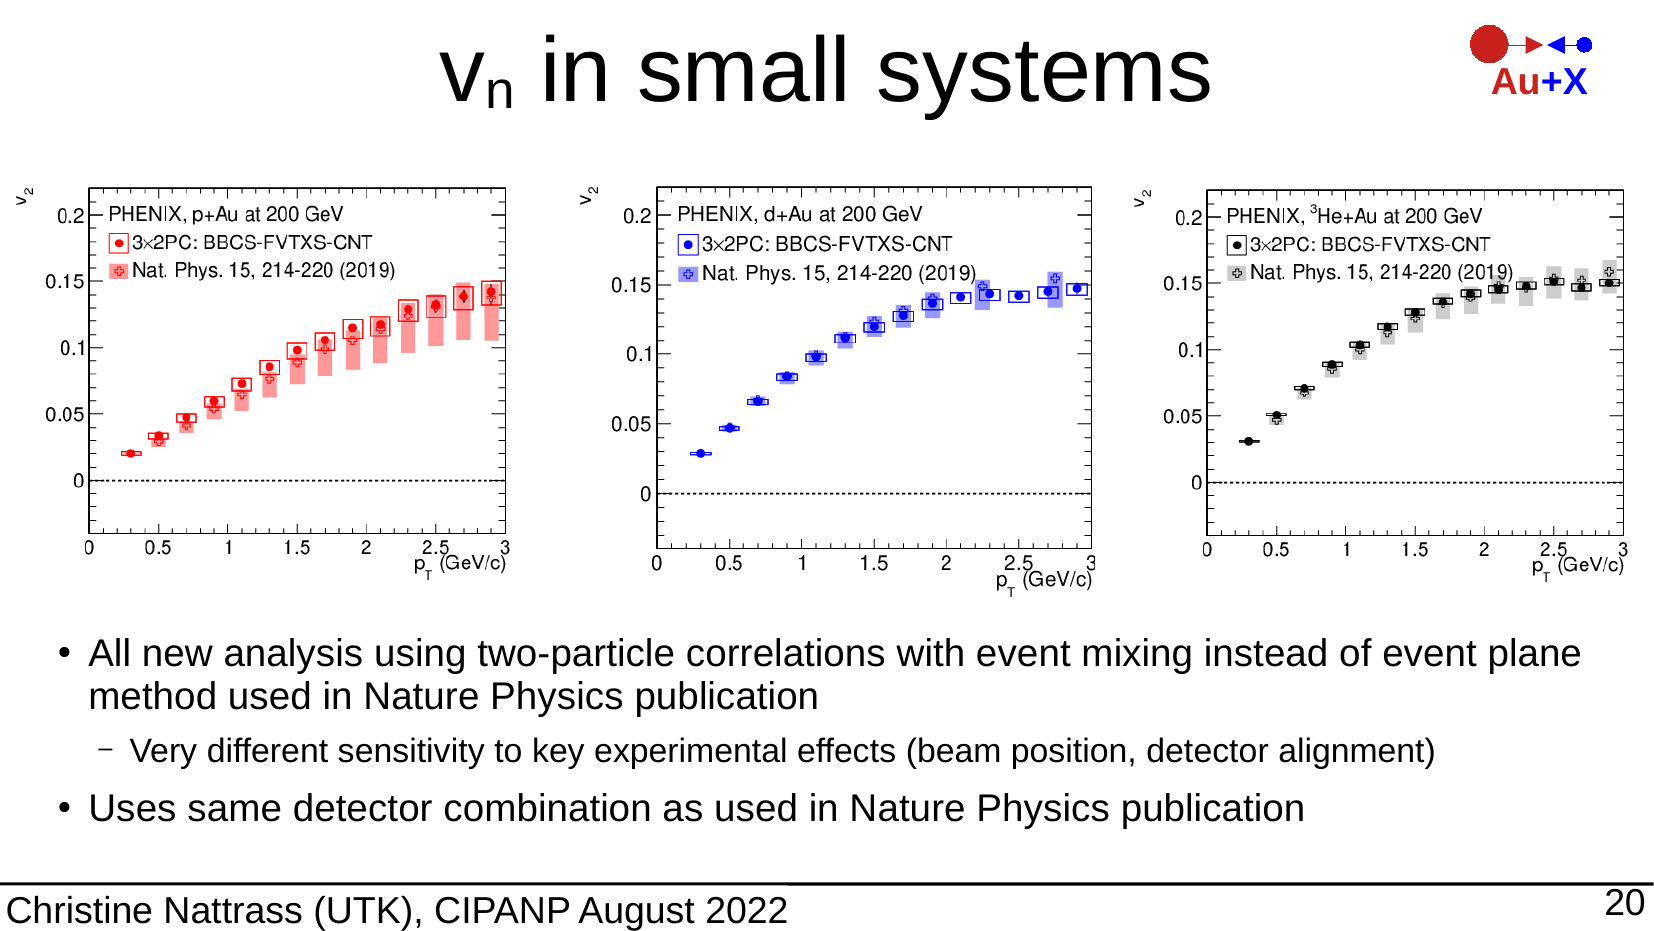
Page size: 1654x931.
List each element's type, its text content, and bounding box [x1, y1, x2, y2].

text_box Au+X [1476, 52, 1603, 110]
text_box [1576, 37, 1592, 52]
picture [570, 183, 1096, 613]
picture [1116, 173, 1642, 583]
list All new analysis using two-particle correlations with event mixing instead of event plane method used in Nature Physics publication Very different sensitivity to key experimental effects (beam position, detector alignment) Uses same detector combination as used in Nature Physics publication [47, 631, 1619, 857]
text_box [1470, 25, 1509, 58]
picture [0, 171, 521, 581]
title vn in small systems [82, 13, 1571, 127]
